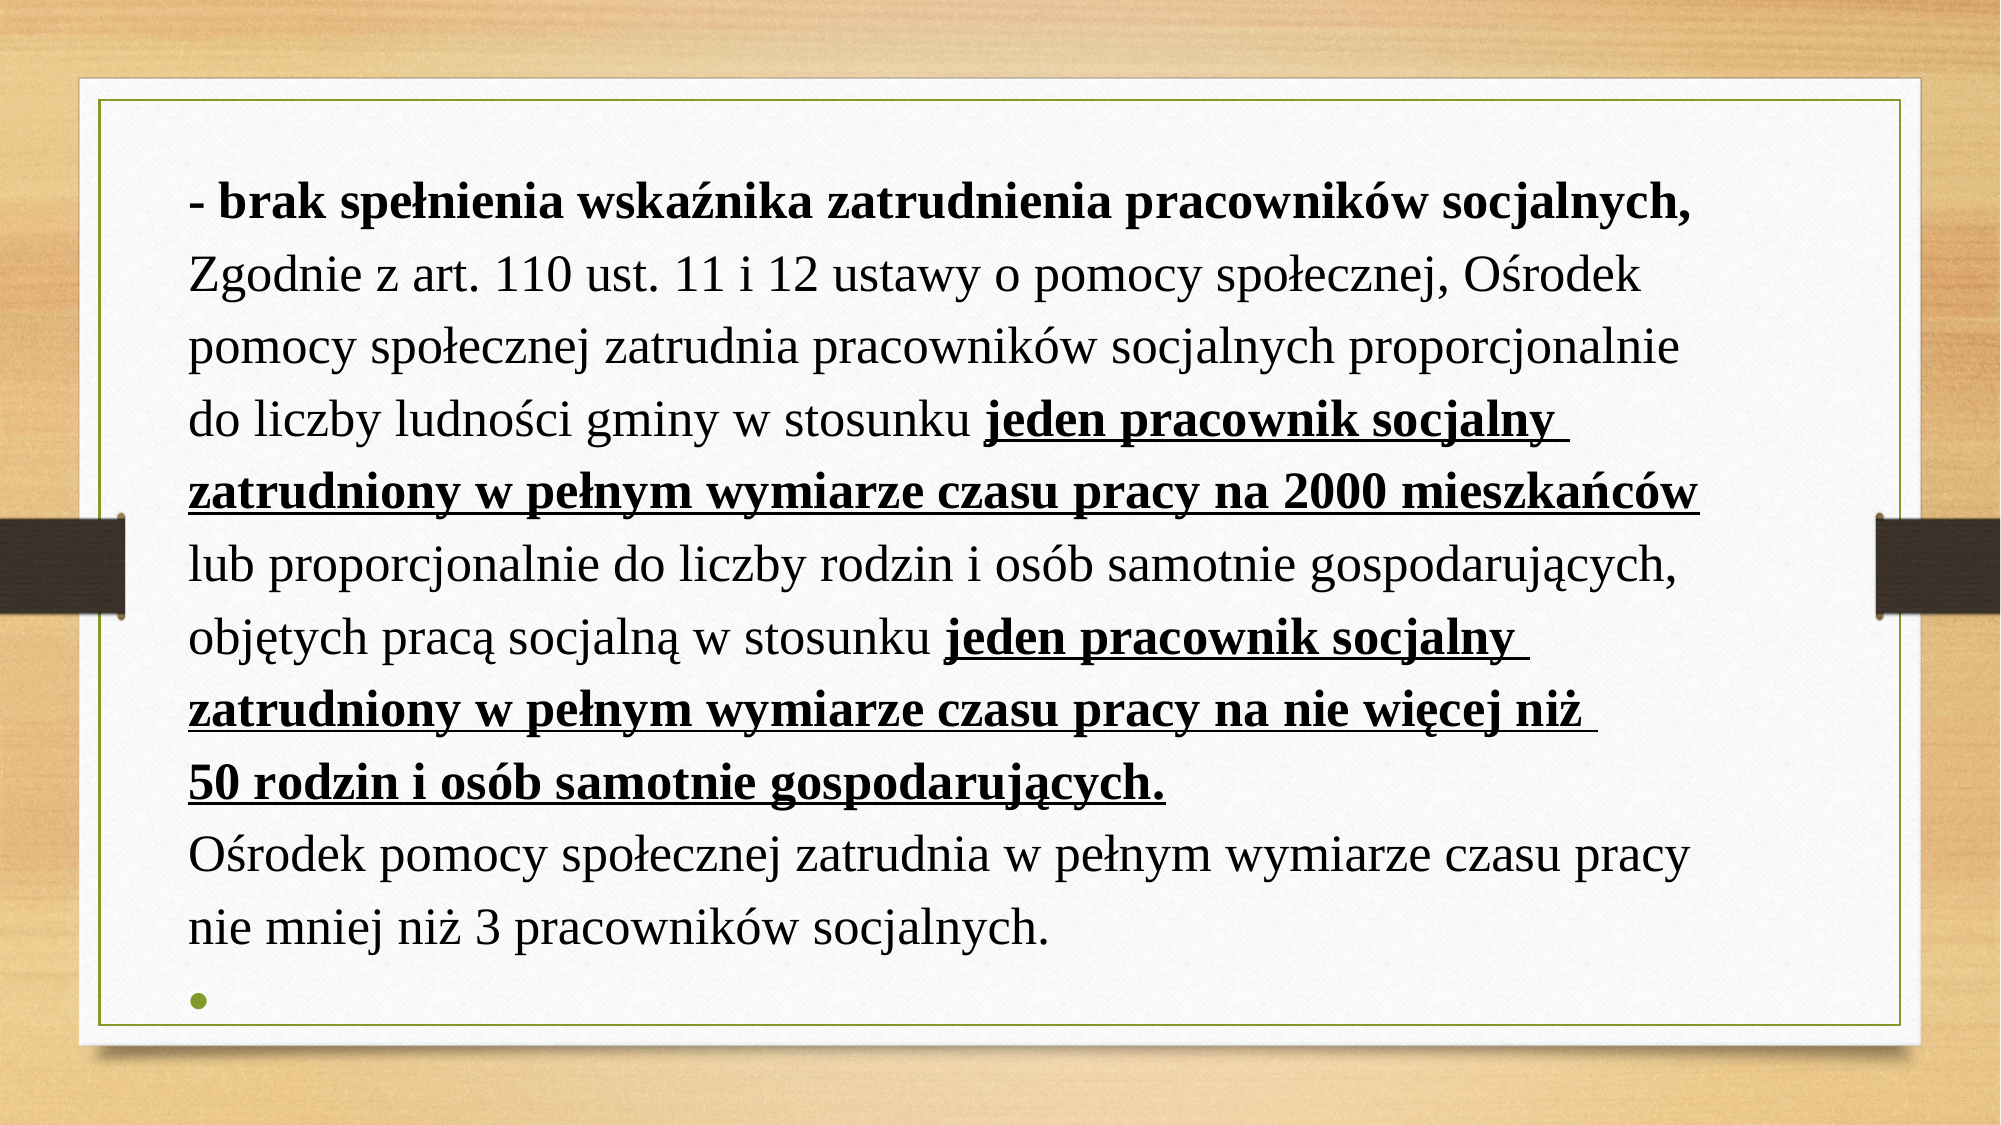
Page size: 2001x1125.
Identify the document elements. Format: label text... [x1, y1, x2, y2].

list - brak spełnienia wskaźnika zatrudnienia pracowników socjalnych, Zgodnie z art. 110 ust. 11 i 12 ustawy o pomocy społecznej, Ośrodek pomocy społecznej zatrudnia pracowników socjalnych proporcjonalnie do liczby ludności gminy w stosunku jeden pracownik socjalny zatrudniony w pełnym wymiarze czasu pracy na 2000 mieszkańców lub proporcjonalnie do liczby rodzin i osób samotnie gospodarujących, objętych pracą socjalną w stosunku jeden pracownik socjalny zatrudniony w pełnym wymiarze czasu pracy na nie więcej niż 50 rodzin i osób samotnie gospodarujących. Ośrodek pomocy społecznej zatrudnia w pełnym wymiarze czasu pracy nie mniej niż 3 pracowników socjalnych. [173, 149, 1816, 964]
